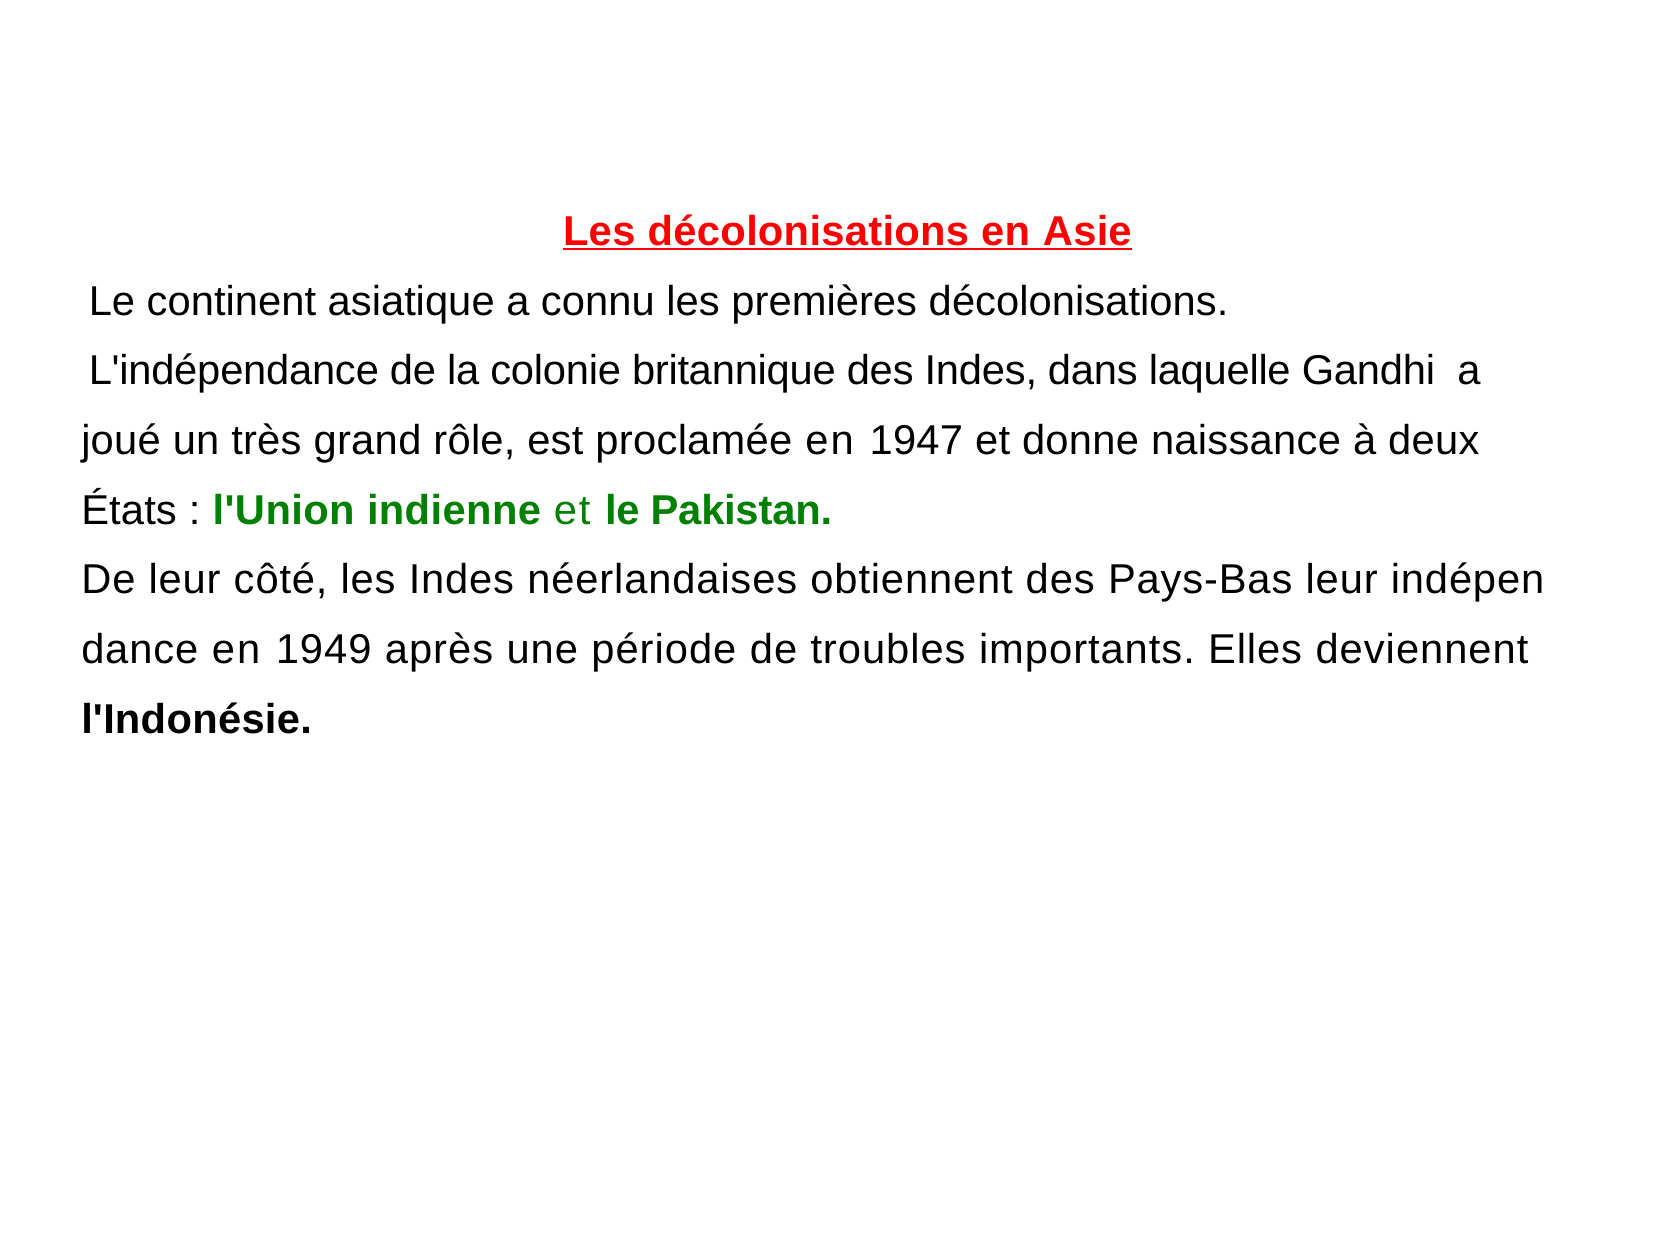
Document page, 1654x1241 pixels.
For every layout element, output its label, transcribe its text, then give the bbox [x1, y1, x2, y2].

text_box Les décolonisations en Asie Le continent asiatique a connu les premières décolonisations. L'indépendance de la colonie britannique des Indes, dans laquelle Gandhi a joué un très grand rôle, est proclamée en 1947 et donne naissance à deux États : l'Union indienne et le Pakistan. De leur côté, les Indes néerlandaises obtiennent des Pays-Bas leur indépen­dance en 1949 après une période de troubles importants. Elles deviennent l'Indonésie. [59, 177, 1595, 1034]
